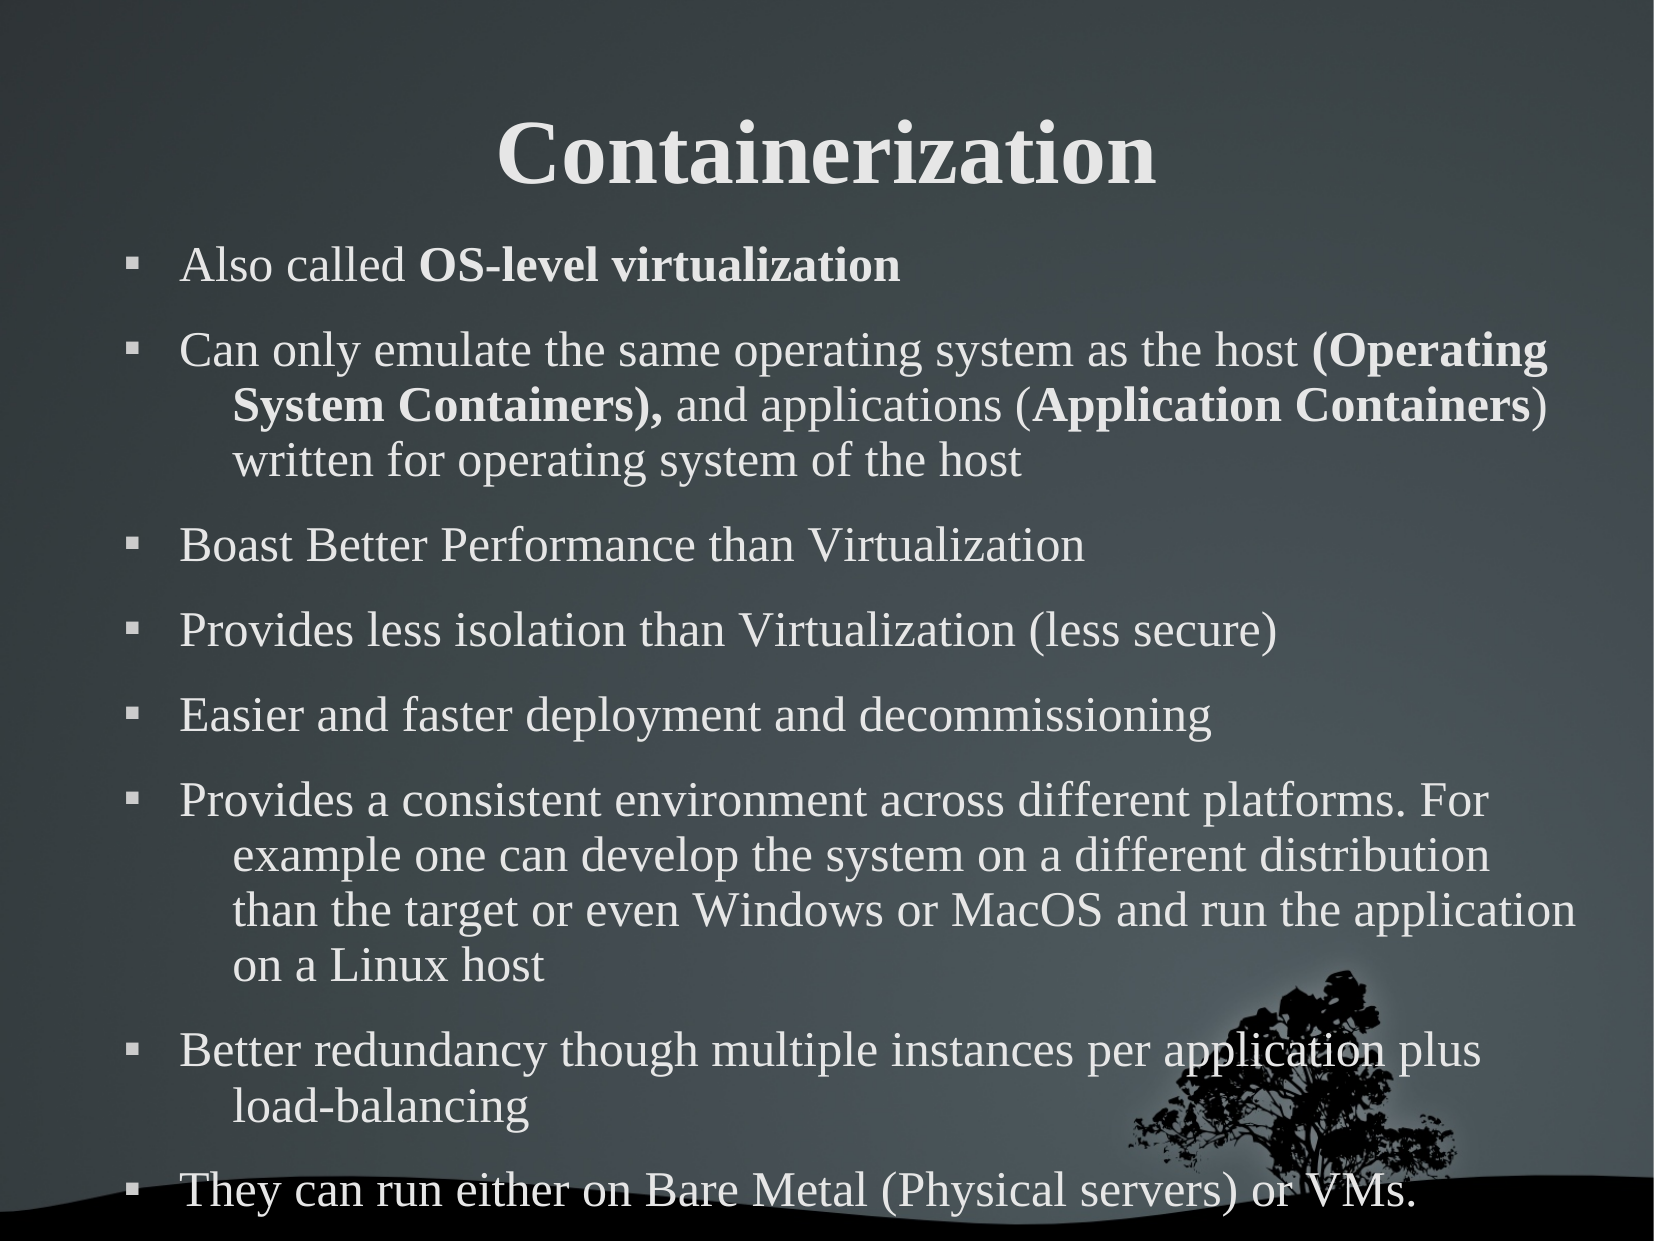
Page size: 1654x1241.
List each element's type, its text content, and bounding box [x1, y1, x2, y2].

picture [0, 0, 1654, 1241]
title Containerization [82, 49, 1571, 257]
list Also called OS-level virtualization Can only emulate the same operating system as the host (Operating System Containers), and applications (Application Containers) written for operating system of the host Boast Better Performance than Virtualization Provides less isolation than Virtualization (less secure) Easier and faster deployment and decommissioning Provides a consistent environment across different platforms. For example one can develop the system on a different distribution than the target or even Windows or MacOS and run the application on a Linux host Better redundancy though multiple instances per application plus load-balancing They can run either on Bare Metal (Physical servers) or VMs. [90, 236, 1579, 1218]
